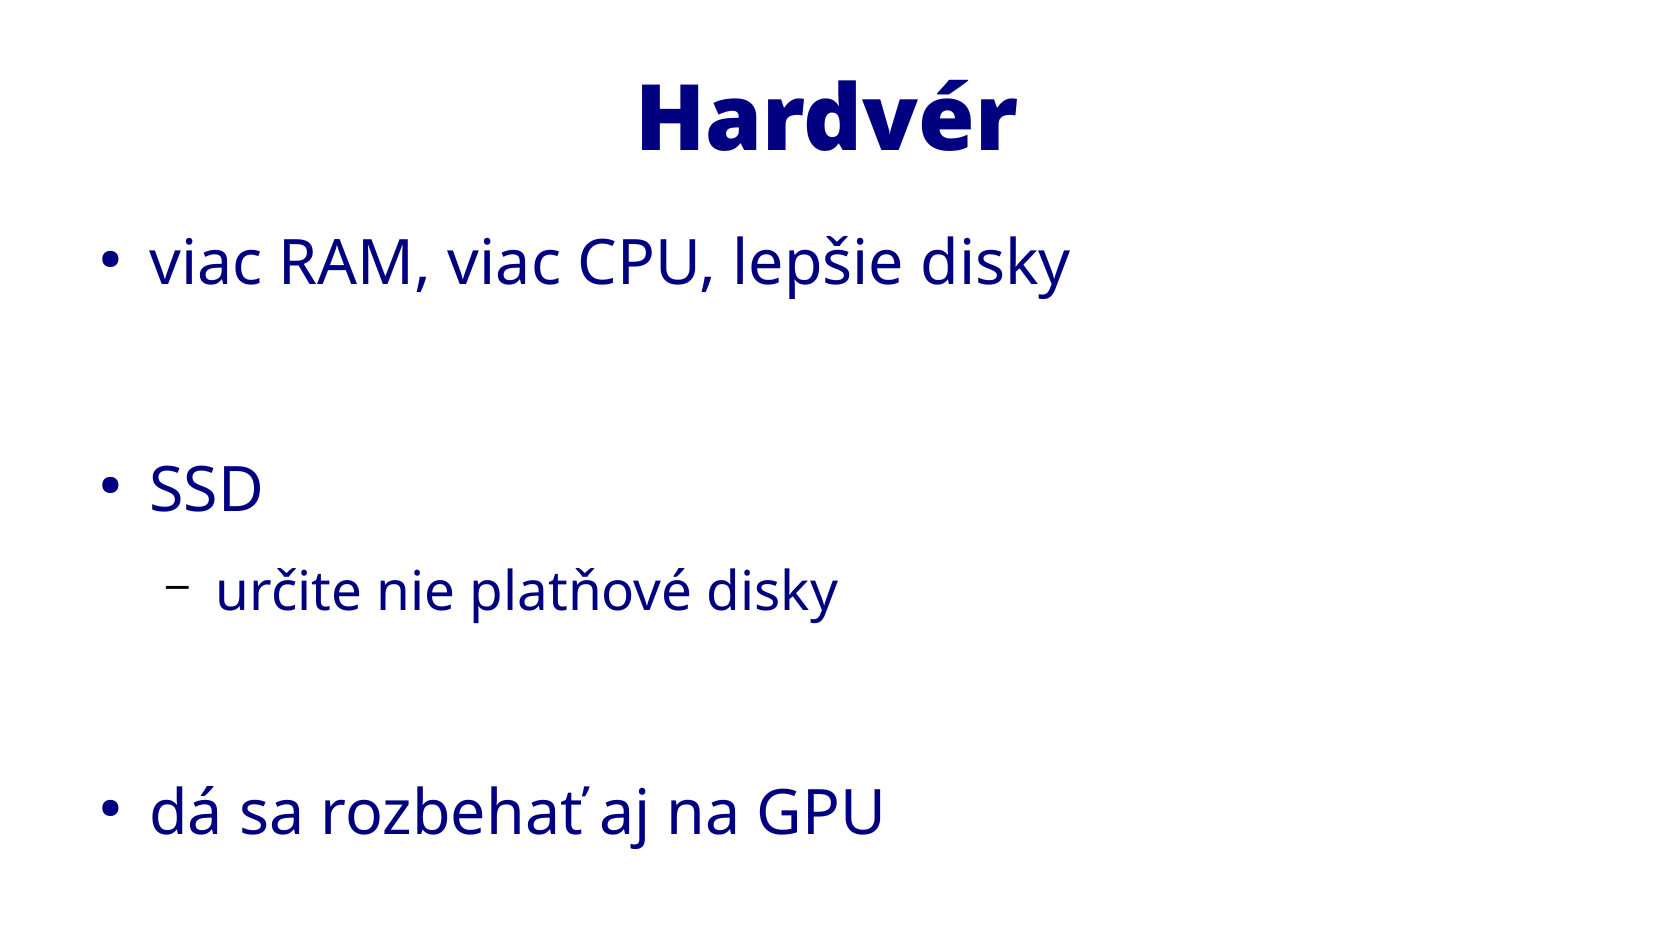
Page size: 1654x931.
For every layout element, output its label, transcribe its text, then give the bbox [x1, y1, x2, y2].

title Hardvér [82, 37, 1571, 193]
list viac RAM, viac CPU, lepšie disky SSD určite nie platňové disky dá sa rozbehať aj na GPU [82, 217, 1565, 857]
